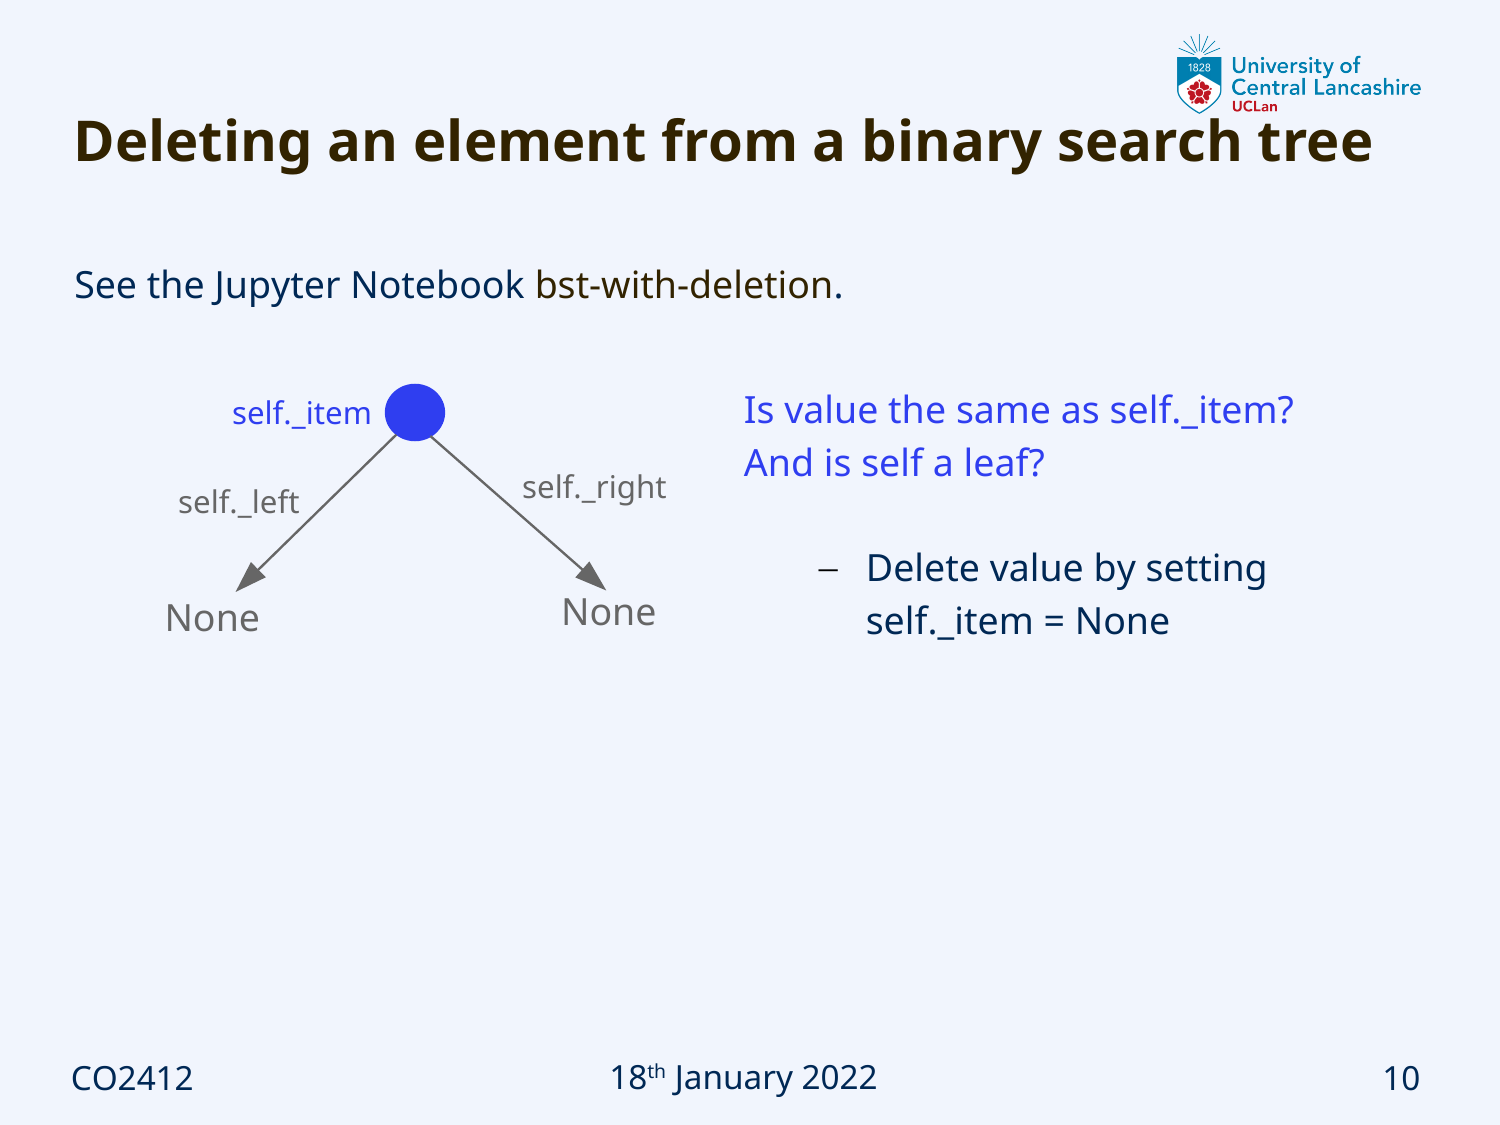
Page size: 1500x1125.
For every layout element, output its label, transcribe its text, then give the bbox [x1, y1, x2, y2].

title Deleting an element from a binary search tree [58, 54, 1500, 224]
text_box self._right [507, 459, 712, 520]
text_box self._left [163, 475, 368, 536]
text_box Is value the same as self._item? And is self a leaf? Delete value by setting self._item = None [729, 371, 1471, 716]
text_box None [546, 580, 680, 641]
text_box None [149, 586, 283, 647]
text_box [422, 386, 444, 439]
picture [1177, 34, 1421, 54]
text_box self._item [217, 385, 422, 446]
text_box See the Jupyter Notebook bst-with-deletion. [59, 245, 1435, 336]
